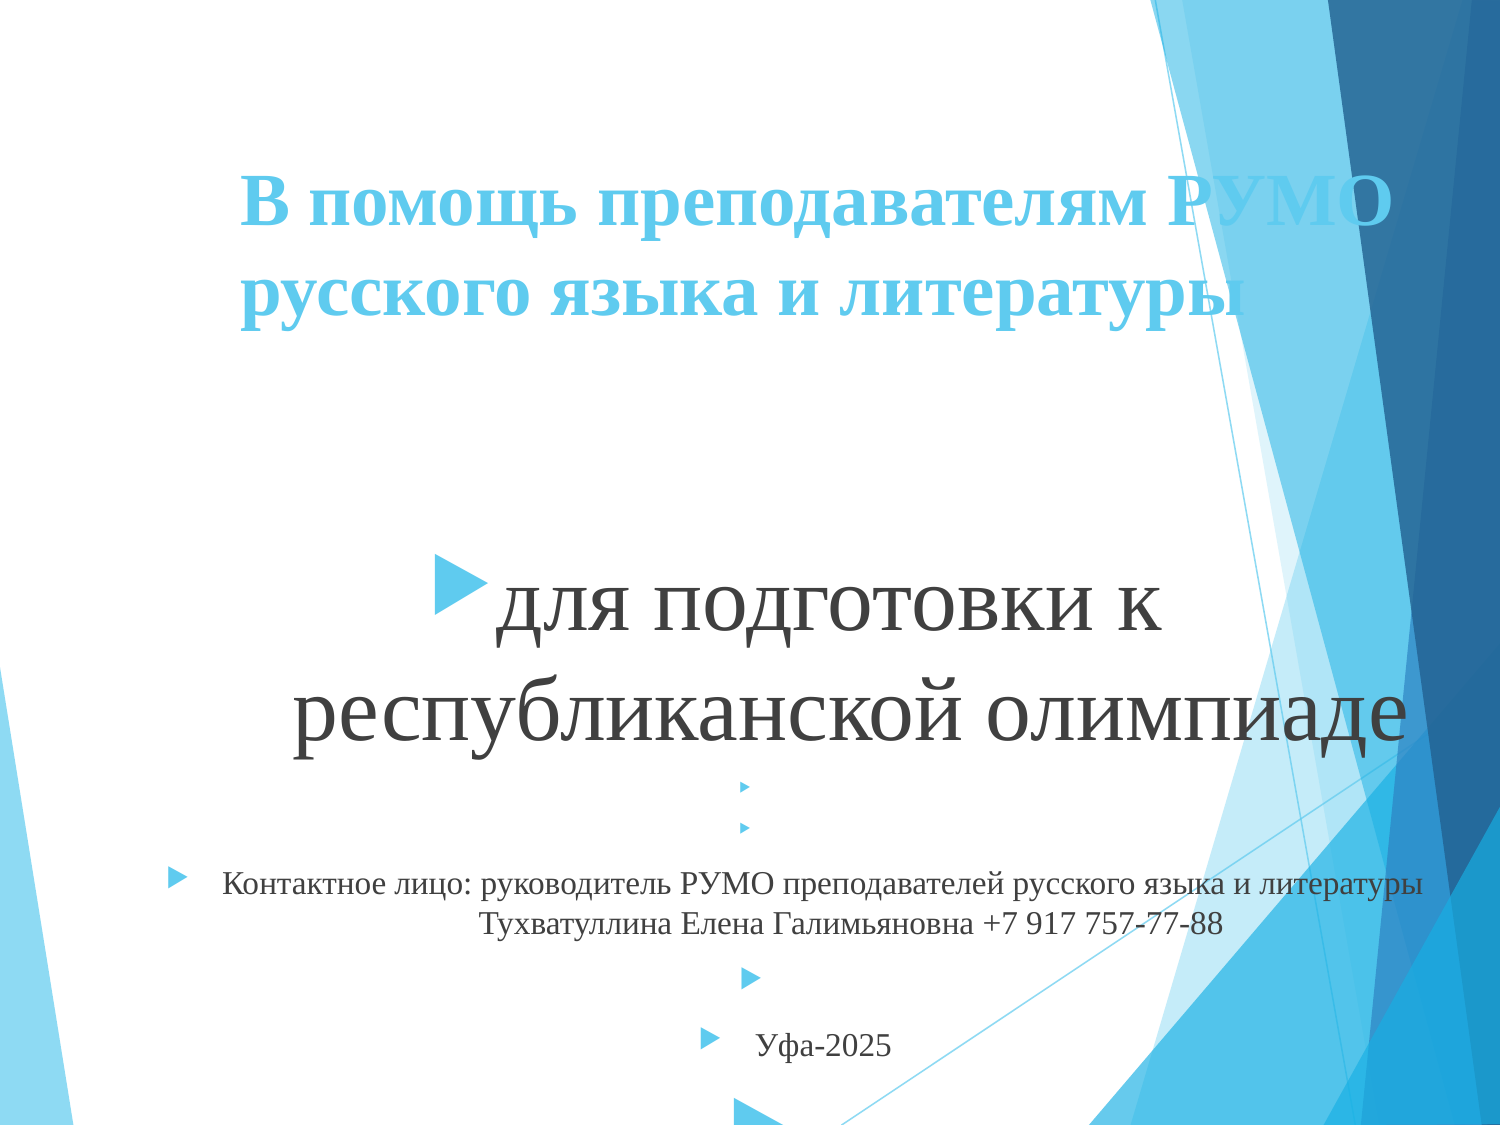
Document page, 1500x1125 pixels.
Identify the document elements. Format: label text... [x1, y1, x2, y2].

subtitle для подготовки к республиканской олимпиаде Контактное лицо: руководитель РУМО преподавателей русского языка и литературы Тухватуллина Елена Галимьяновна +7 917 757-77-88 Уфа-2025 [90, 531, 1500, 1125]
title В помощь преподавателям РУМО русского языка и литературы [225, 142, 1500, 384]
